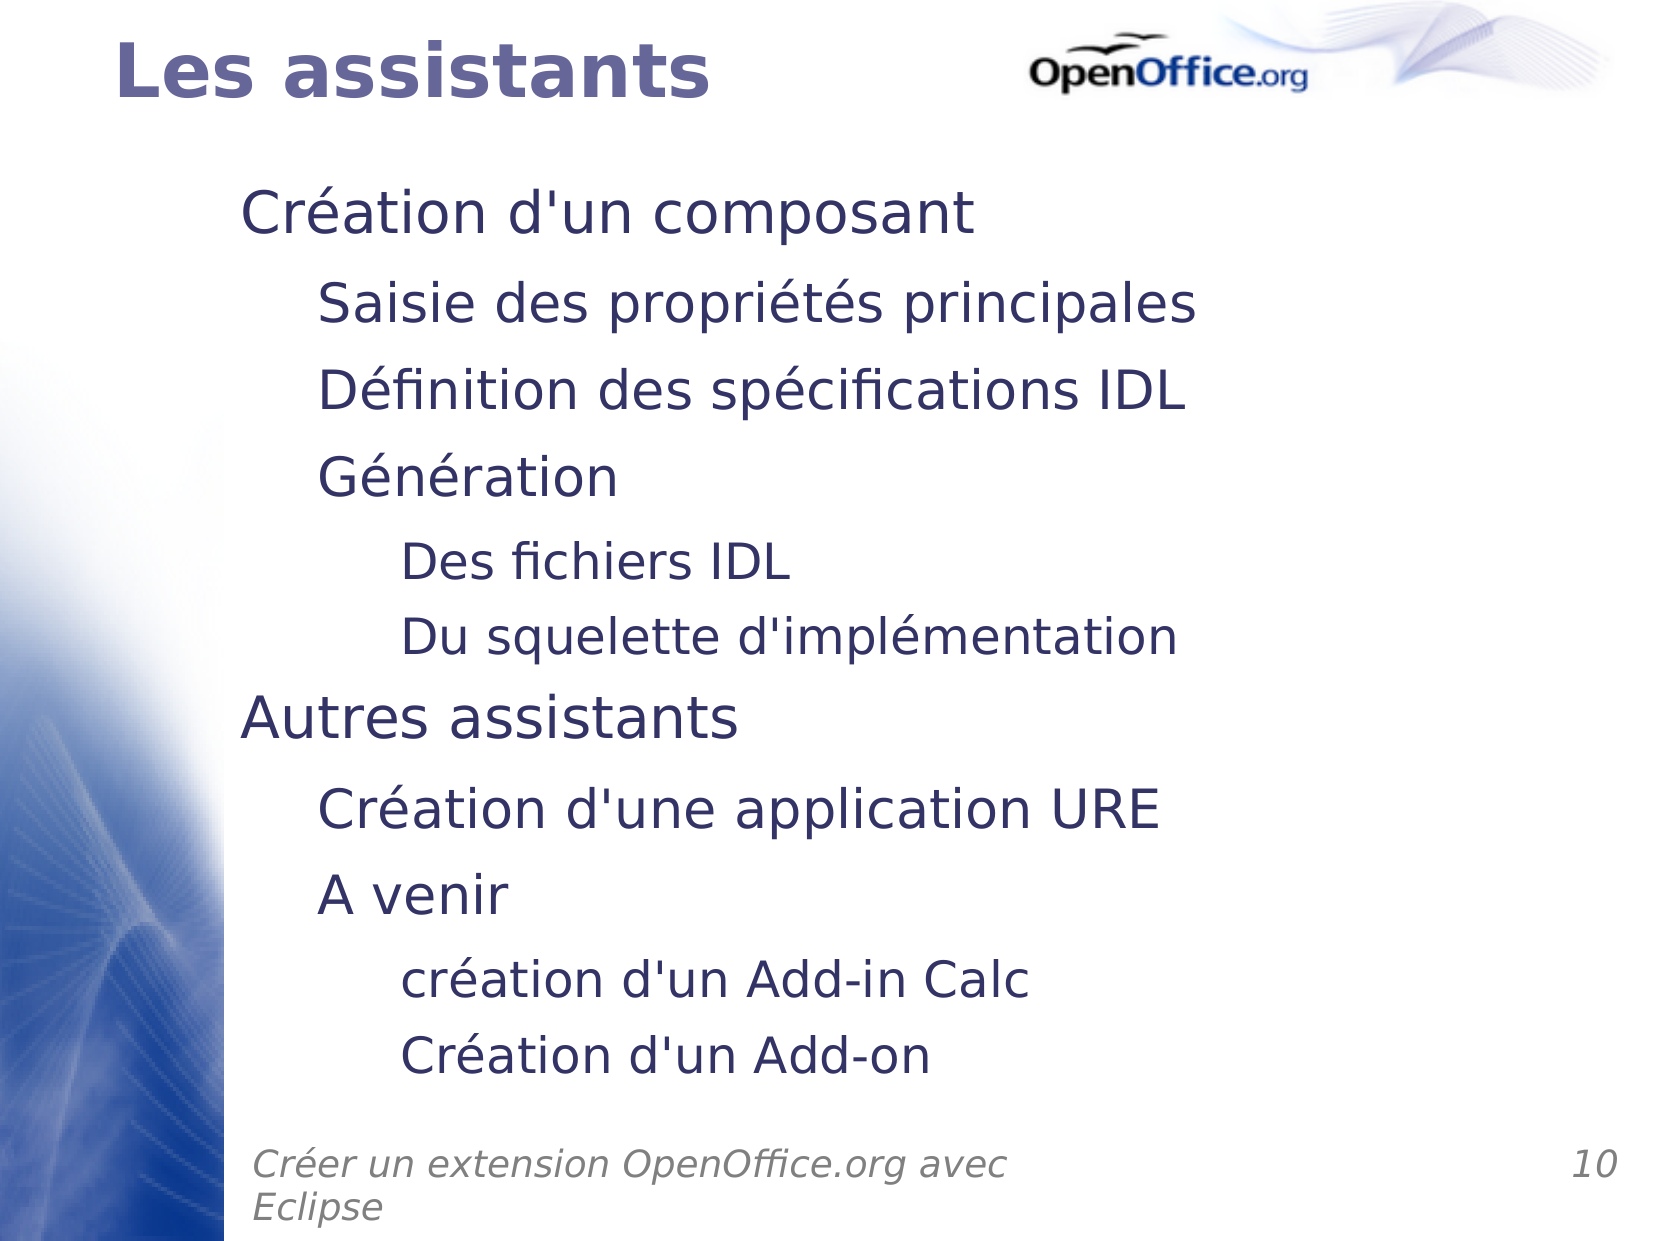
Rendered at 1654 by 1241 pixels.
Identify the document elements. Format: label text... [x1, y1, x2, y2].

title Les assistants [24, 15, 987, 129]
picture [1014, 0, 1619, 100]
list Création d'un composant Saisie des propriétés principales Définition des spécifications IDL Génération Des fichiers IDL Du squelette d'implémentation Autres assistants Création d'une application URE A venir création d'un Add-in Calc Création d'un Add-on [223, 179, 1619, 1133]
picture [0, 0, 224, 1241]
